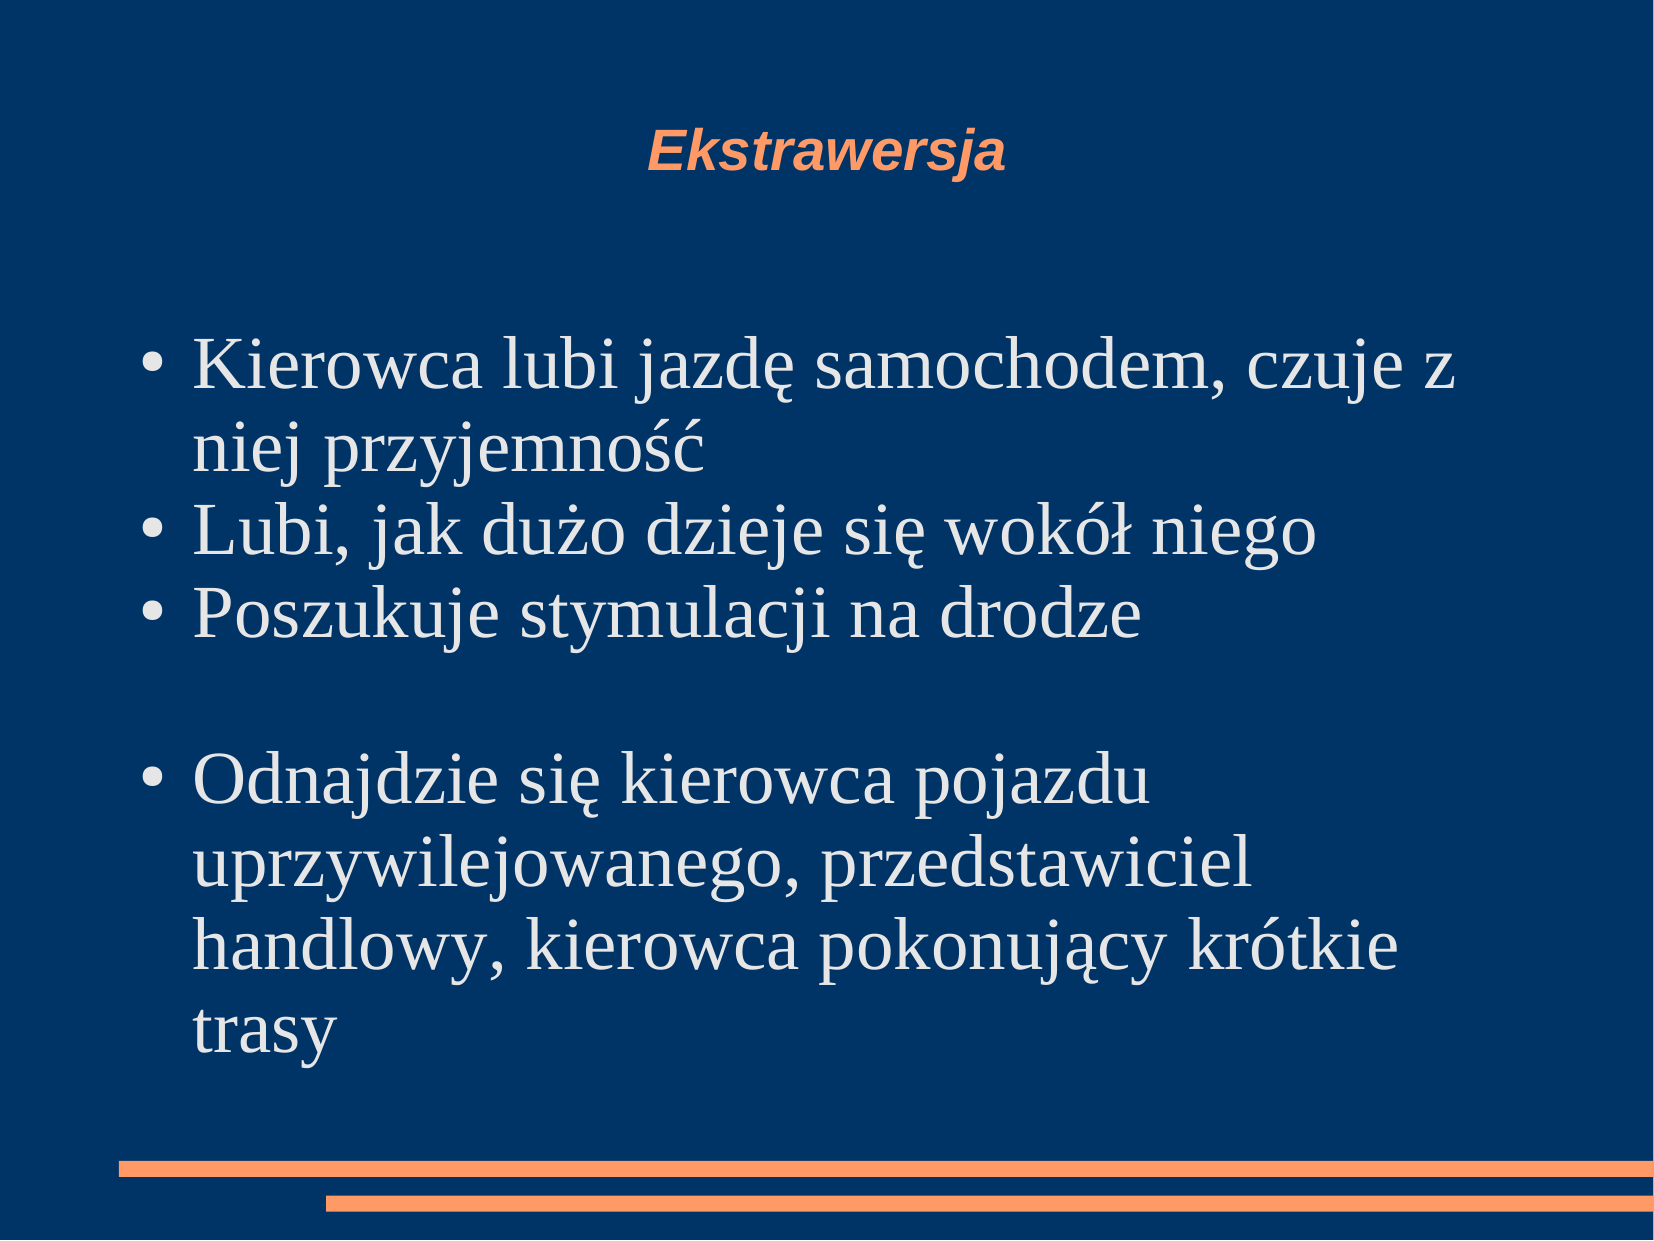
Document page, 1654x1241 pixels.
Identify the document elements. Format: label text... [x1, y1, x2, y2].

title Ekstrawersja [121, 46, 1534, 254]
list Kierowca lubi jazdę samochodem, czuje z niej przyjemność Lubi, jak dużo dzieje się wokół niego Poszukuje stymulacji na drodze Odnajdzie się kierowca pojazdu uprzywilejowanego, przedstawiciel handlowy, kierowca pokonujący krótkie trasy [121, 322, 1561, 1132]
